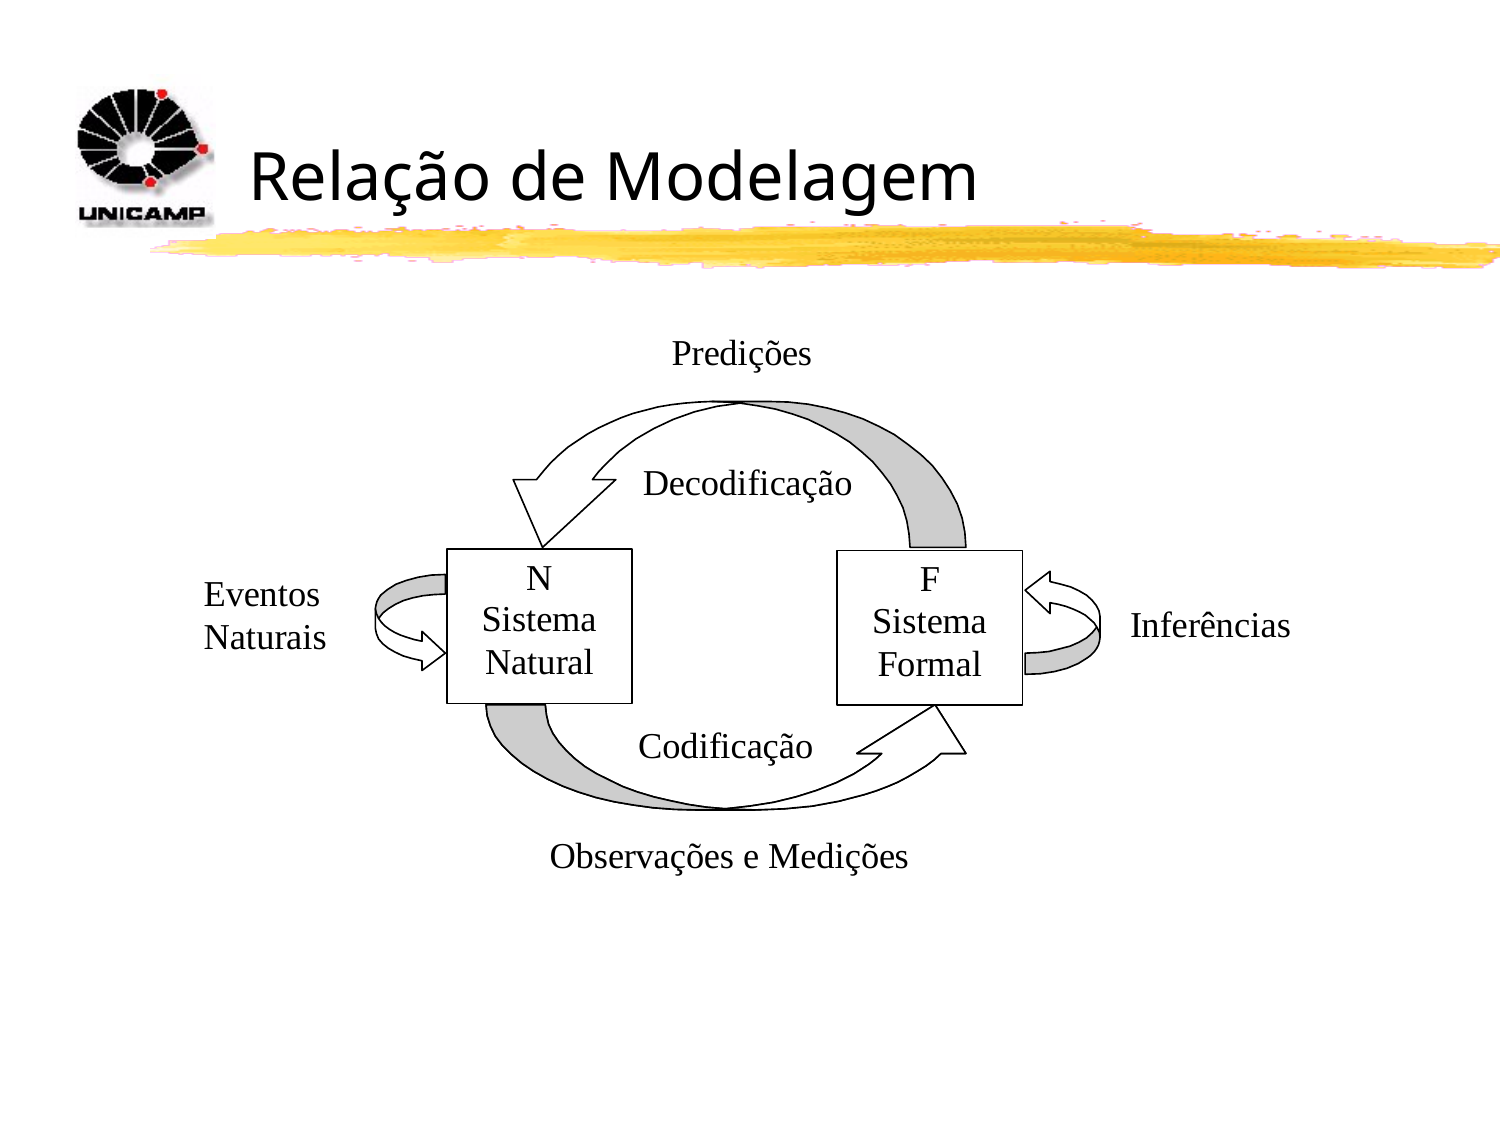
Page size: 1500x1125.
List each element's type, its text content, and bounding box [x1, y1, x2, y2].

title Relação de Modelagem [233, 37, 1434, 225]
picture [75, 74, 1500, 279]
chart [187, 324, 1319, 902]
